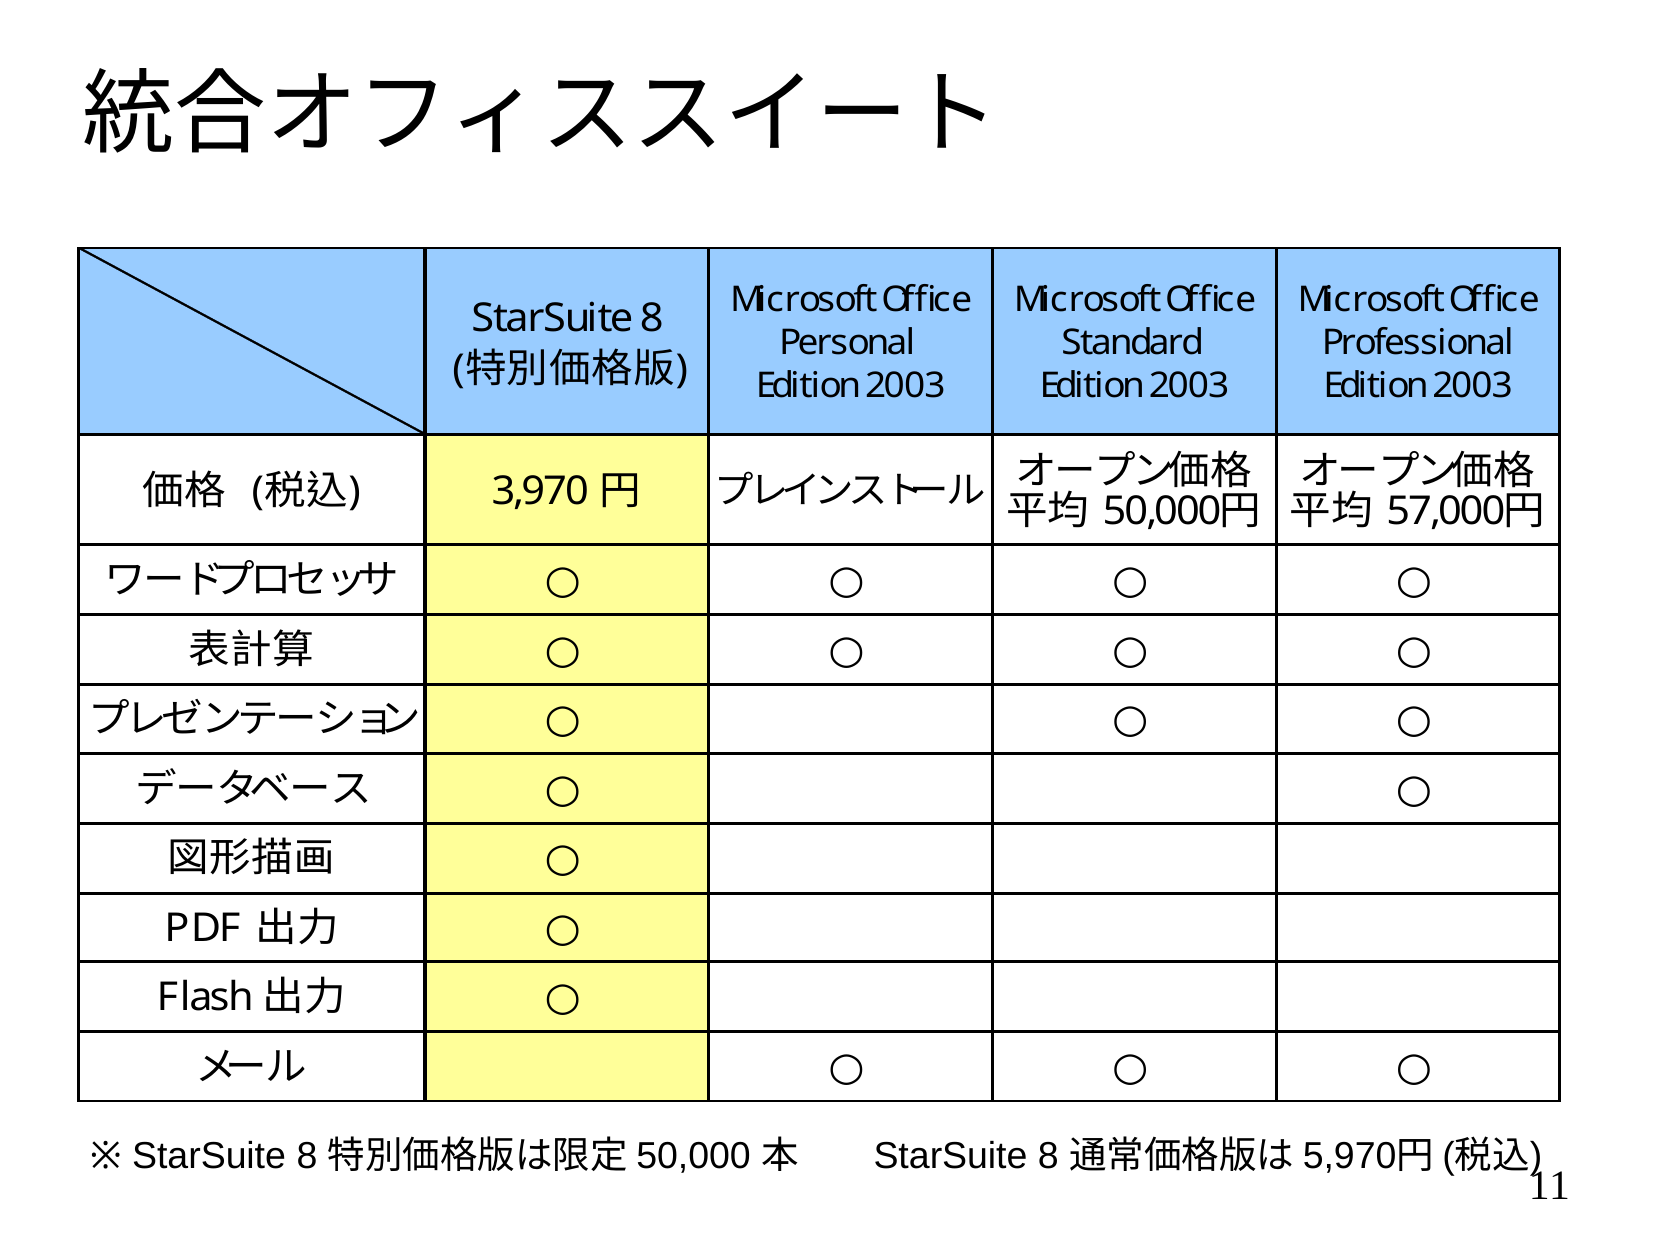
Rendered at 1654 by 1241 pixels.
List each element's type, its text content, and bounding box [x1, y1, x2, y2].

title 統合オフィススイート [82, 0, 1623, 213]
text_box ※ StarSuite 8 特別価格版は限定 50,000 本 StarSuite 8 通常価格版は 5,970円 (税込) [75, 1117, 1548, 1175]
chart [77, 246, 1654, 1102]
